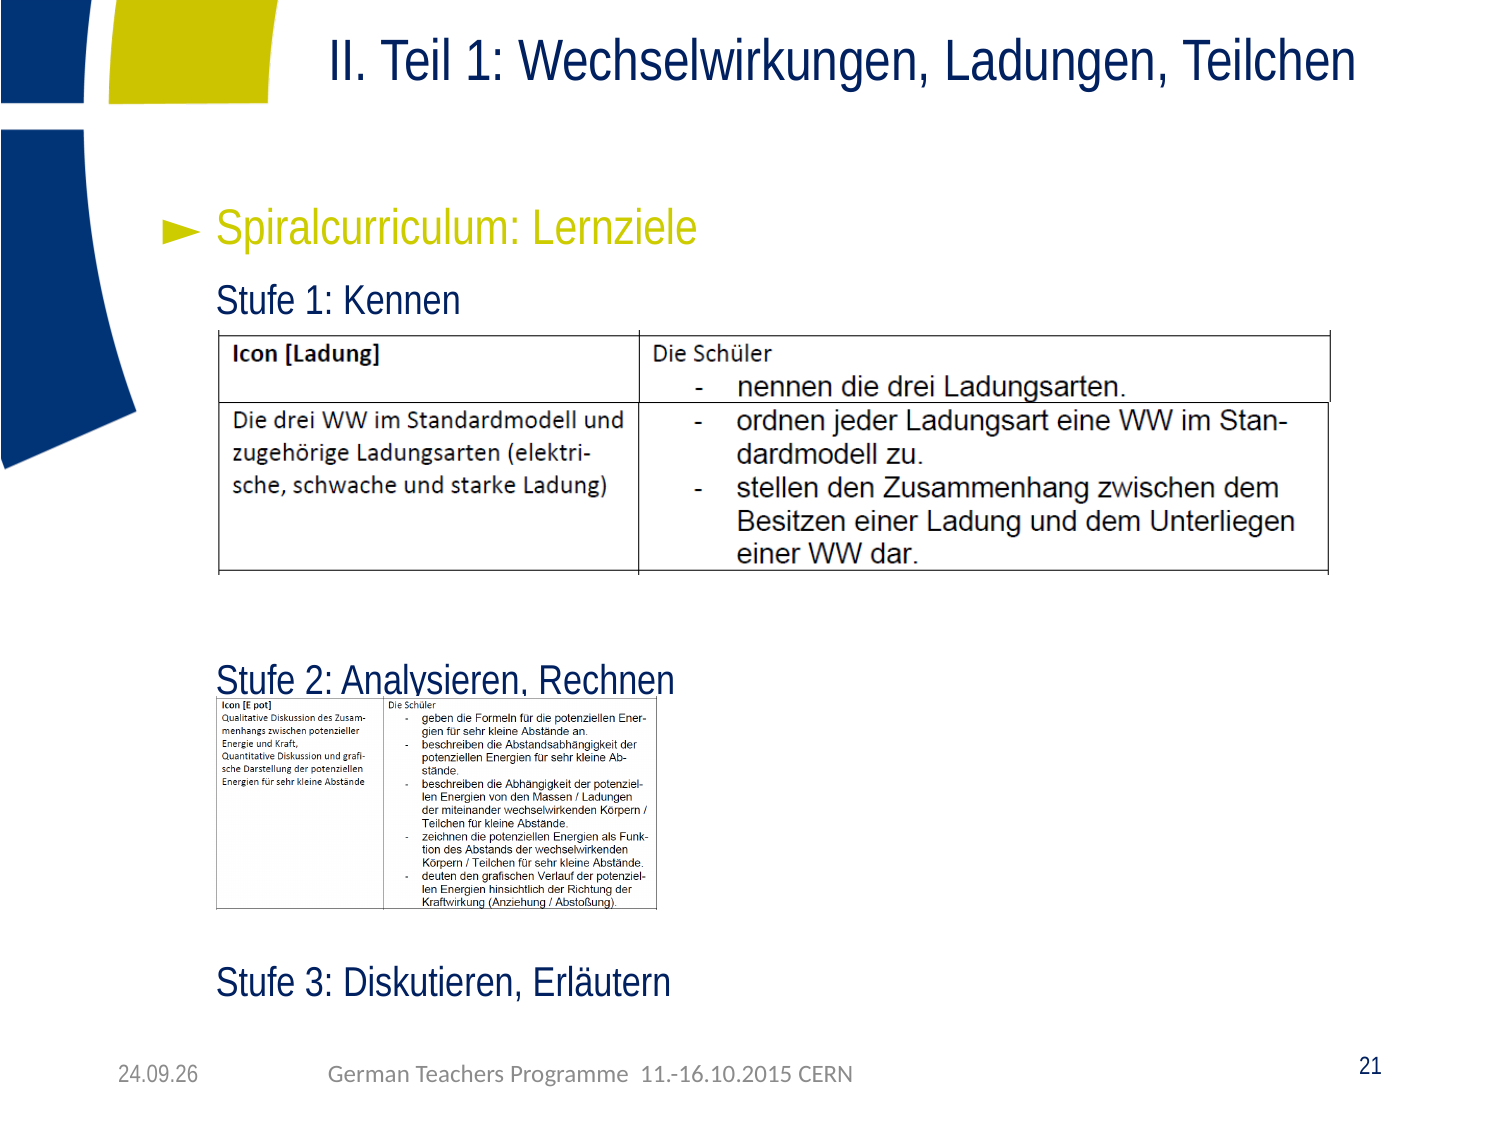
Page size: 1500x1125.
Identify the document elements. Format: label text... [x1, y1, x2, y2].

footer German Teachers Programme 11.-16.10.2015 CERN [312, 1042, 987, 1103]
list Spiralcurriculum: Lernziele Stufe 1: Kennen Stufe 2: Analysieren, Rechnen Stufe 3: Diskutieren, Erläutern [129, 113, 1367, 804]
picture [209, 330, 1335, 575]
title II. Teil 1: Wechselwirkungen, Ladungen, Teilchen [313, 0, 1400, 114]
slide_number 14.10.15 [103, 1042, 290, 1103]
picture [0, 0, 1500, 1125]
slide_number <Foliennummer> [1059, 1042, 1397, 1103]
